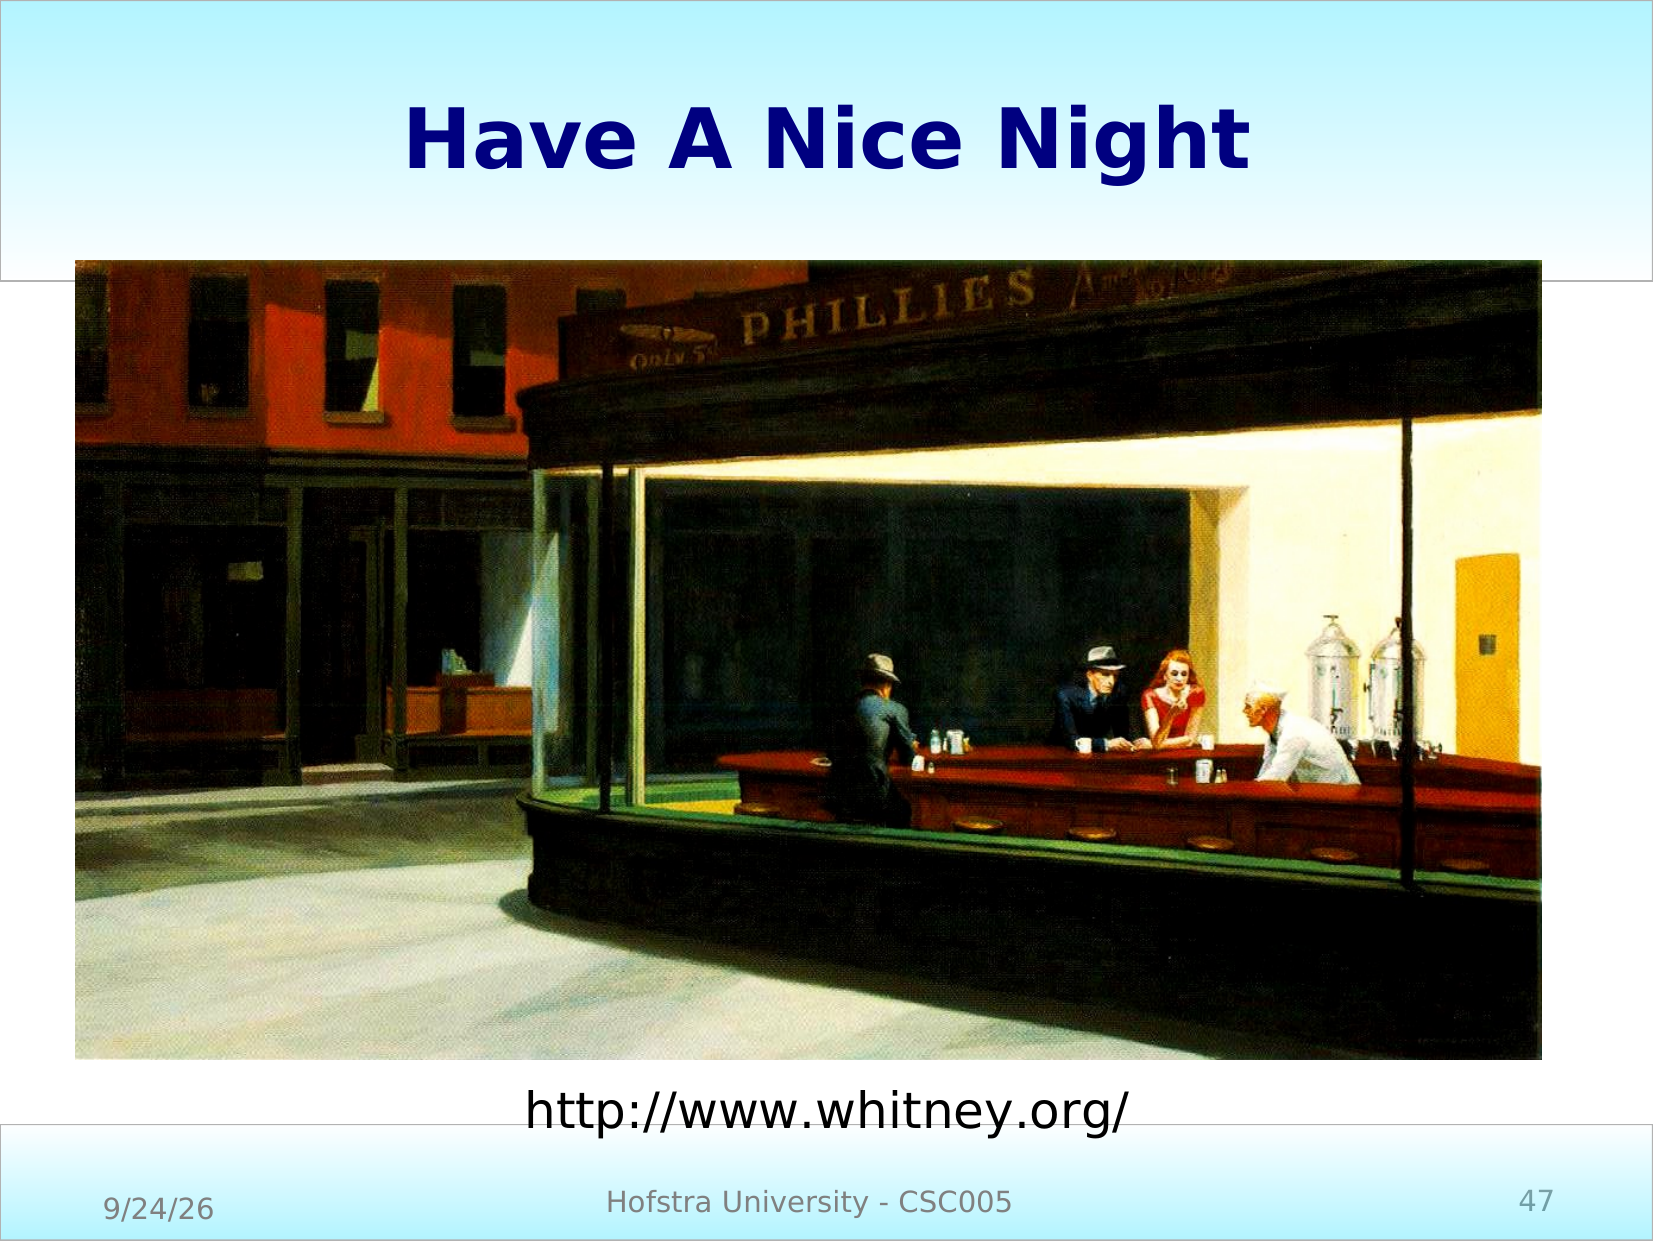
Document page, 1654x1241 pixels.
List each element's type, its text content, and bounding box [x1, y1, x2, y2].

picture [75, 260, 1542, 1060]
title Have A Nice Night [78, 10, 1576, 270]
text_box http://www.whitney.org/ [509, 1074, 1145, 1148]
